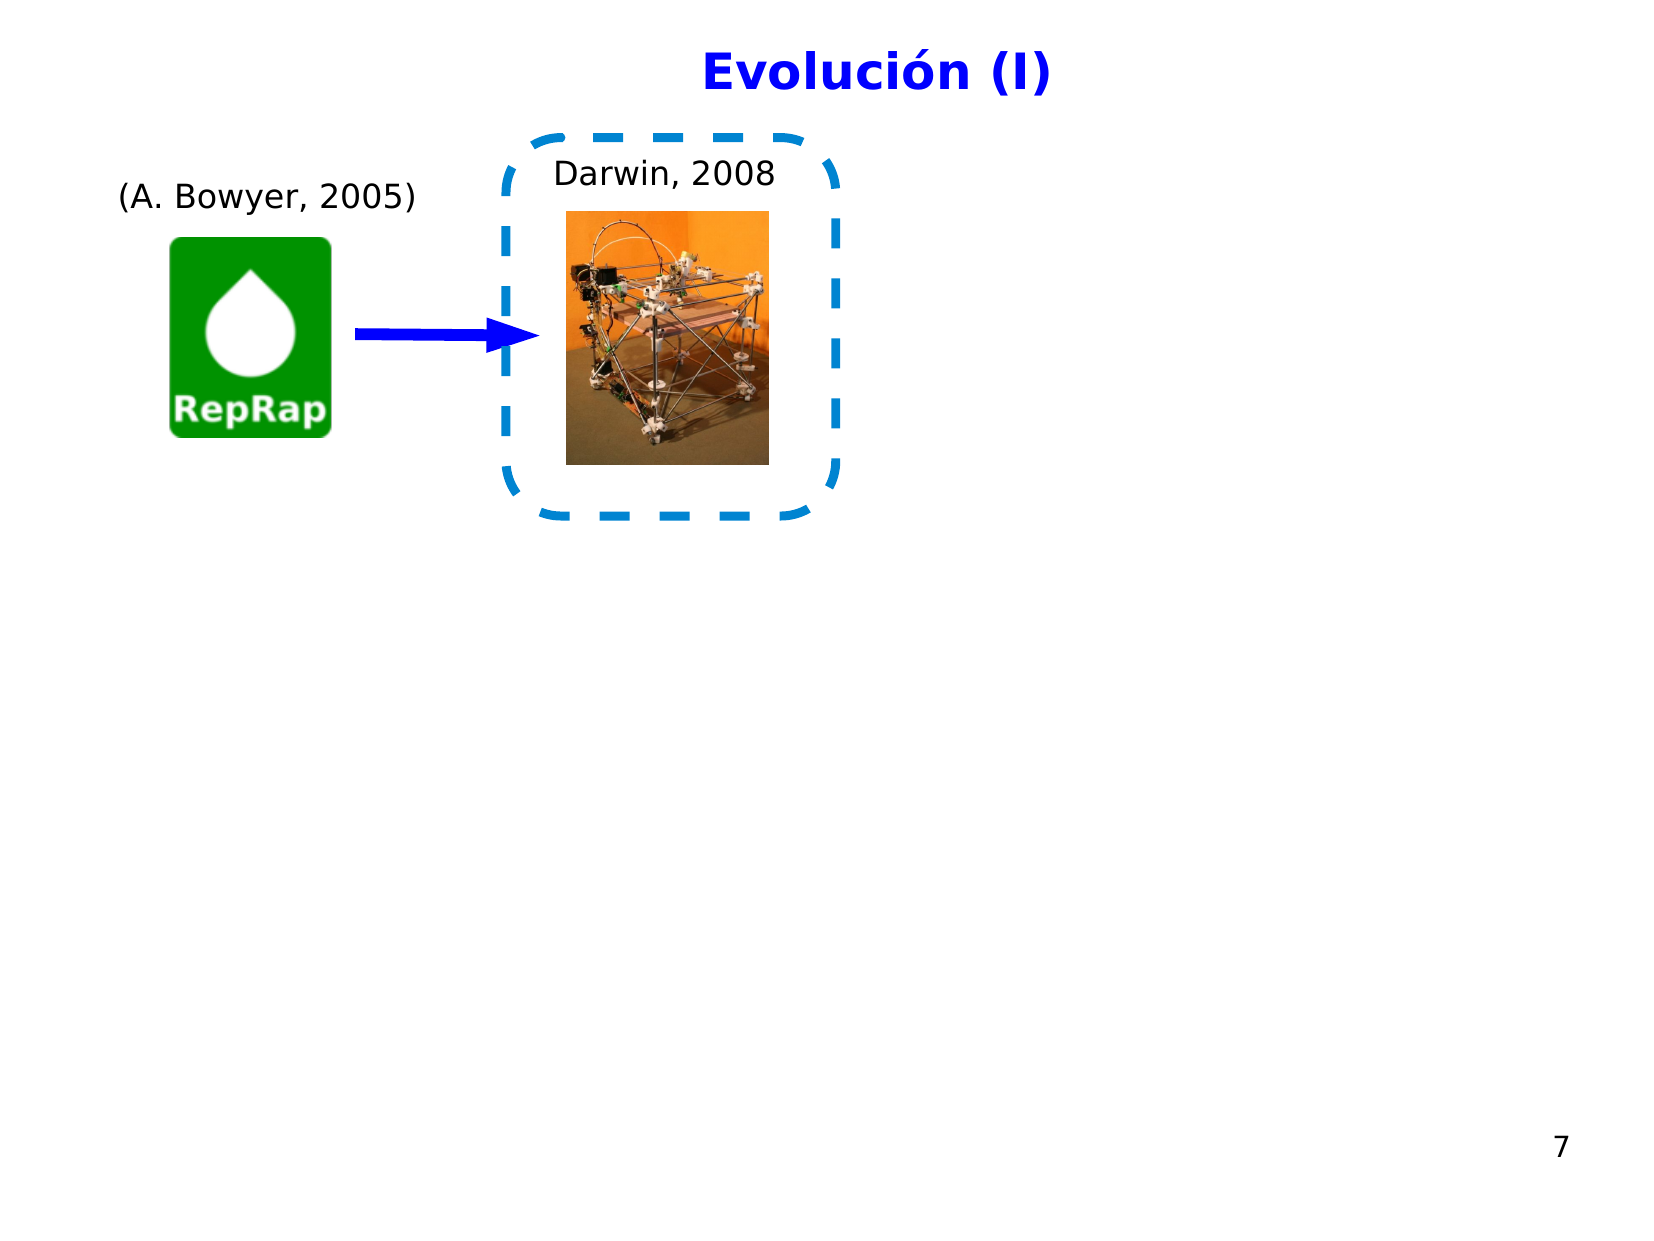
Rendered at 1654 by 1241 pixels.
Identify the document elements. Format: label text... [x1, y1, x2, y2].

picture [151, 237, 352, 438]
picture [566, 211, 769, 465]
text_box Darwin, 2008 [538, 146, 882, 206]
text_box Evolución (I) [686, 36, 1289, 110]
text_box (A. Bowyer, 2005) [92, 169, 436, 229]
